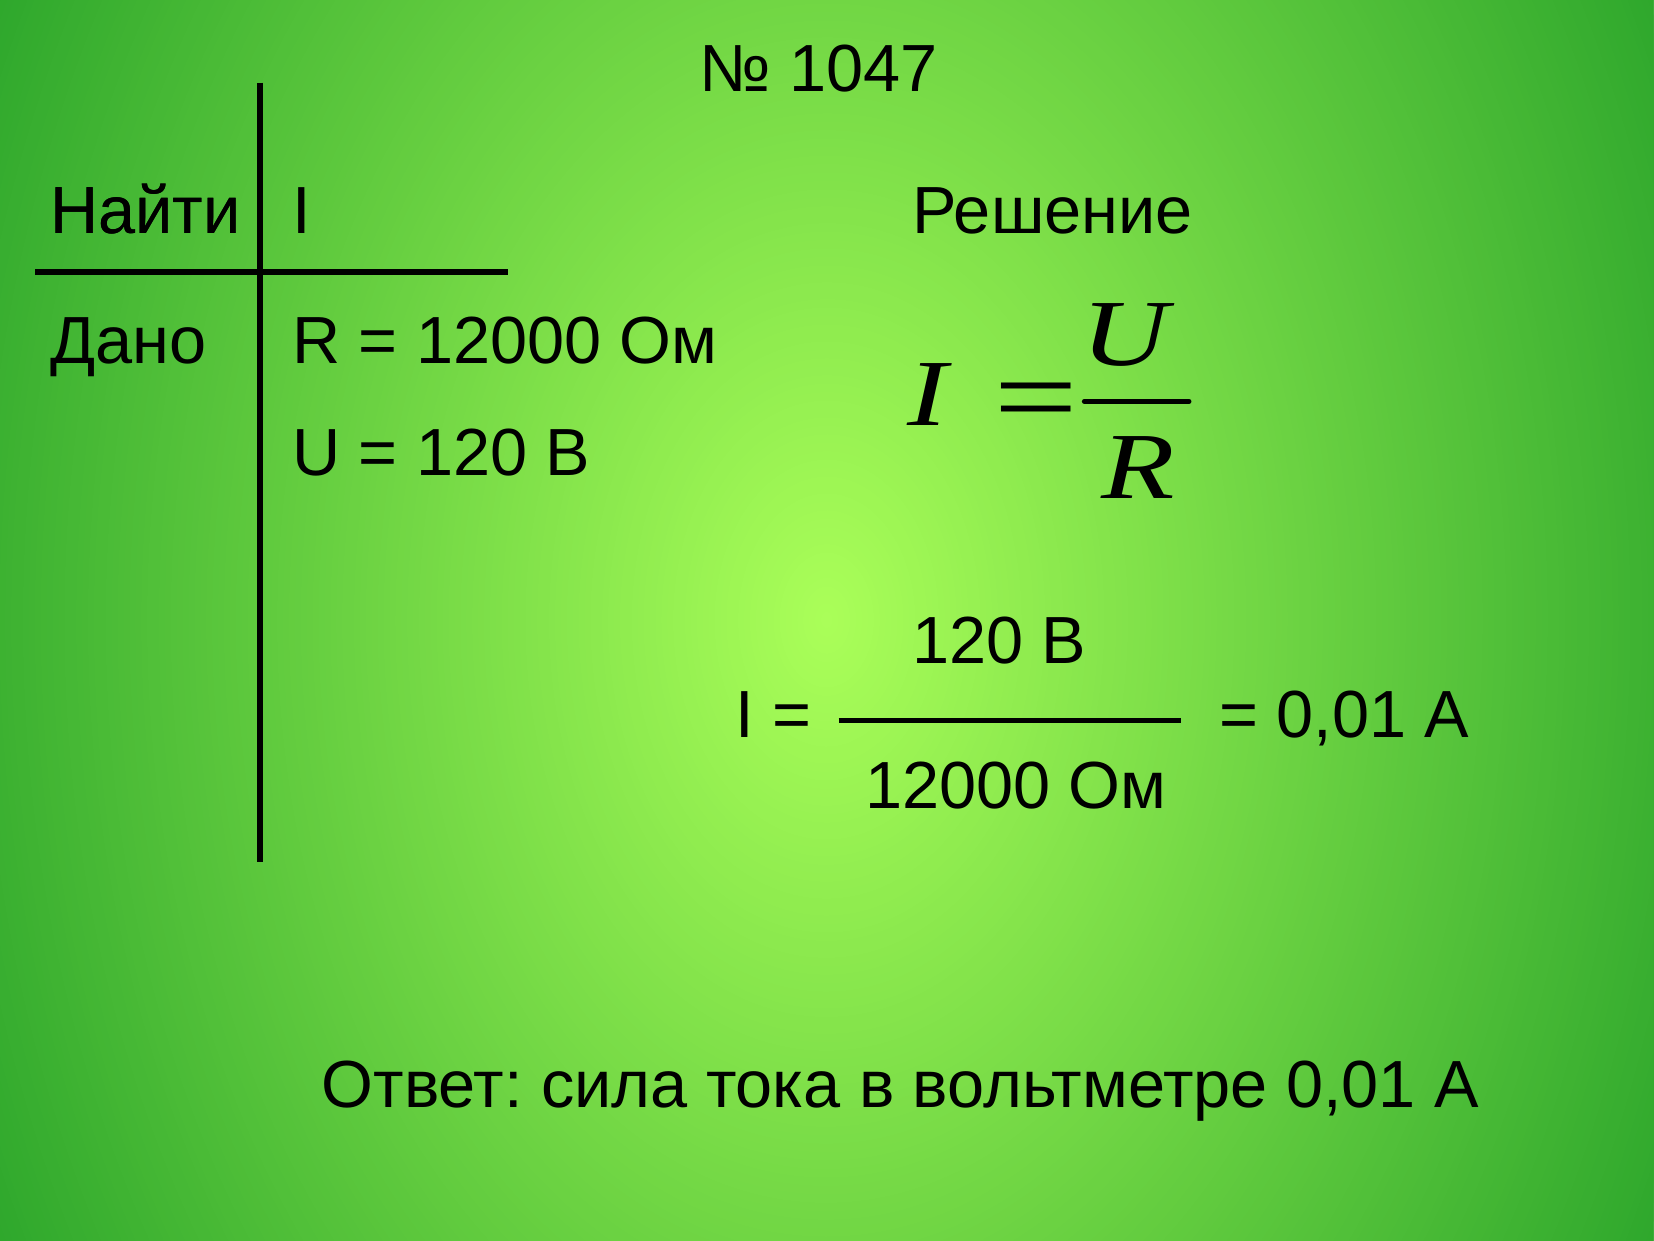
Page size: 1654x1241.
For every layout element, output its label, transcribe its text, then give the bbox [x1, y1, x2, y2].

text_box 12000 Ом [850, 740, 1217, 906]
text_box № 1047 [685, 23, 1099, 114]
text_box I = [720, 670, 897, 815]
text_box Решение [897, 165, 1300, 330]
text_box Найти [35, 275, 277, 295]
text_box = 0,01 А [1204, 670, 1501, 835]
text_box Ответ: сила тока в вольтметре 0,01 А [307, 1039, 1571, 1204]
text_box Найти [35, 165, 277, 269]
text_box Дано [35, 295, 277, 441]
chart [885, 275, 1217, 520]
text_box R = 12000 Ом [277, 295, 768, 535]
text_box U = 120 В [277, 407, 709, 572]
text_box 120 В [897, 596, 1158, 740]
text_box I [277, 165, 538, 295]
